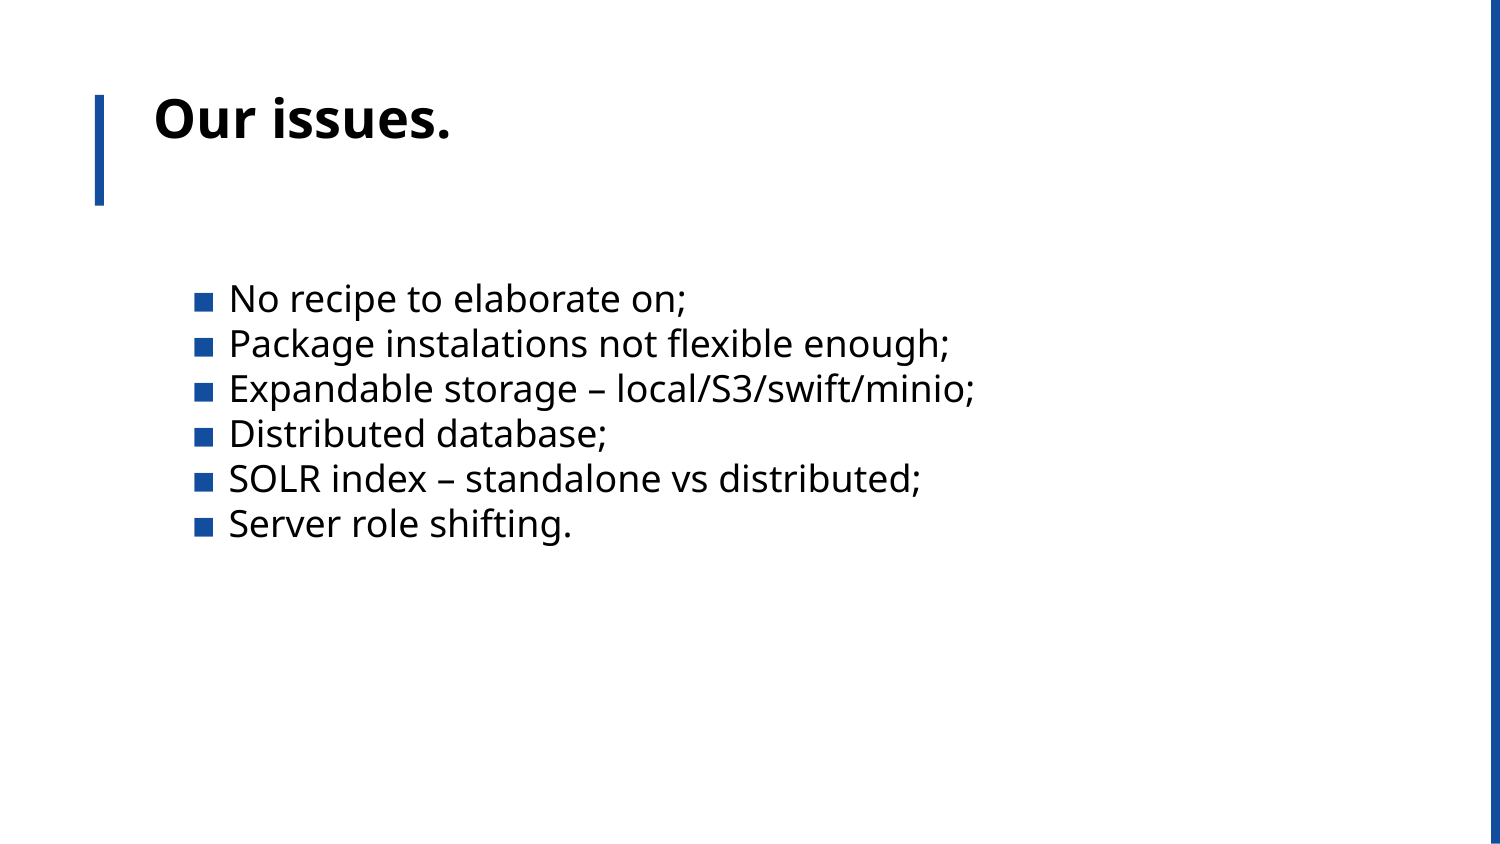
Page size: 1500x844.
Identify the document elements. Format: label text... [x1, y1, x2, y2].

title Our issues. [138, 69, 668, 210]
list No recipe to elaborate on; Package instalations not flexible enough; Expandable storage – local/S3/swift/minio; Distributed database; SOLR index – standalone vs distributed; Server role shifting. [138, 260, 1119, 777]
